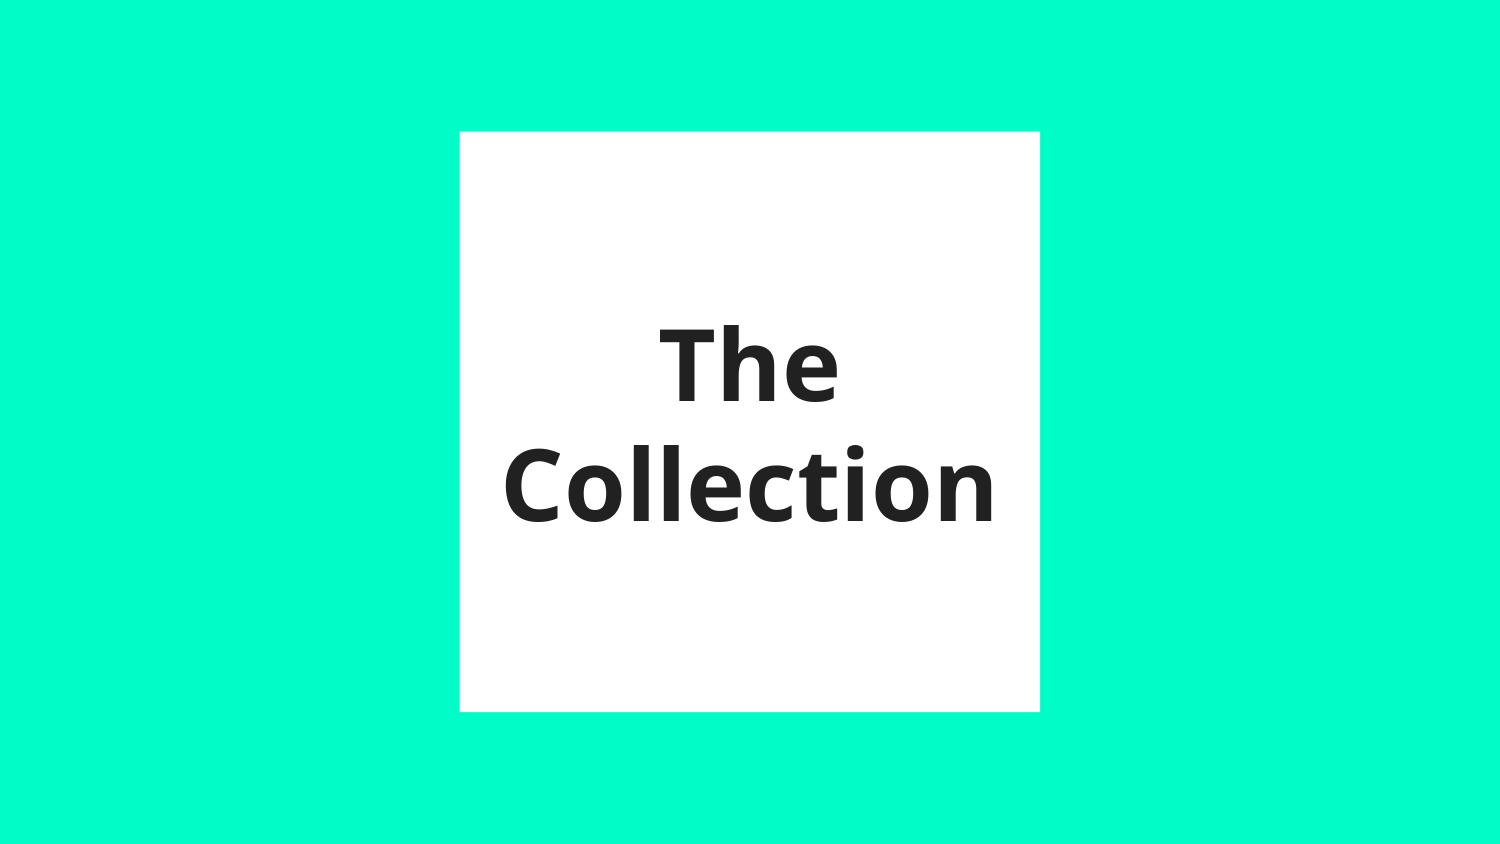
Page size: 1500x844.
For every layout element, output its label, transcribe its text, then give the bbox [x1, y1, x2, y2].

title The Collection [459, 131, 1041, 713]
